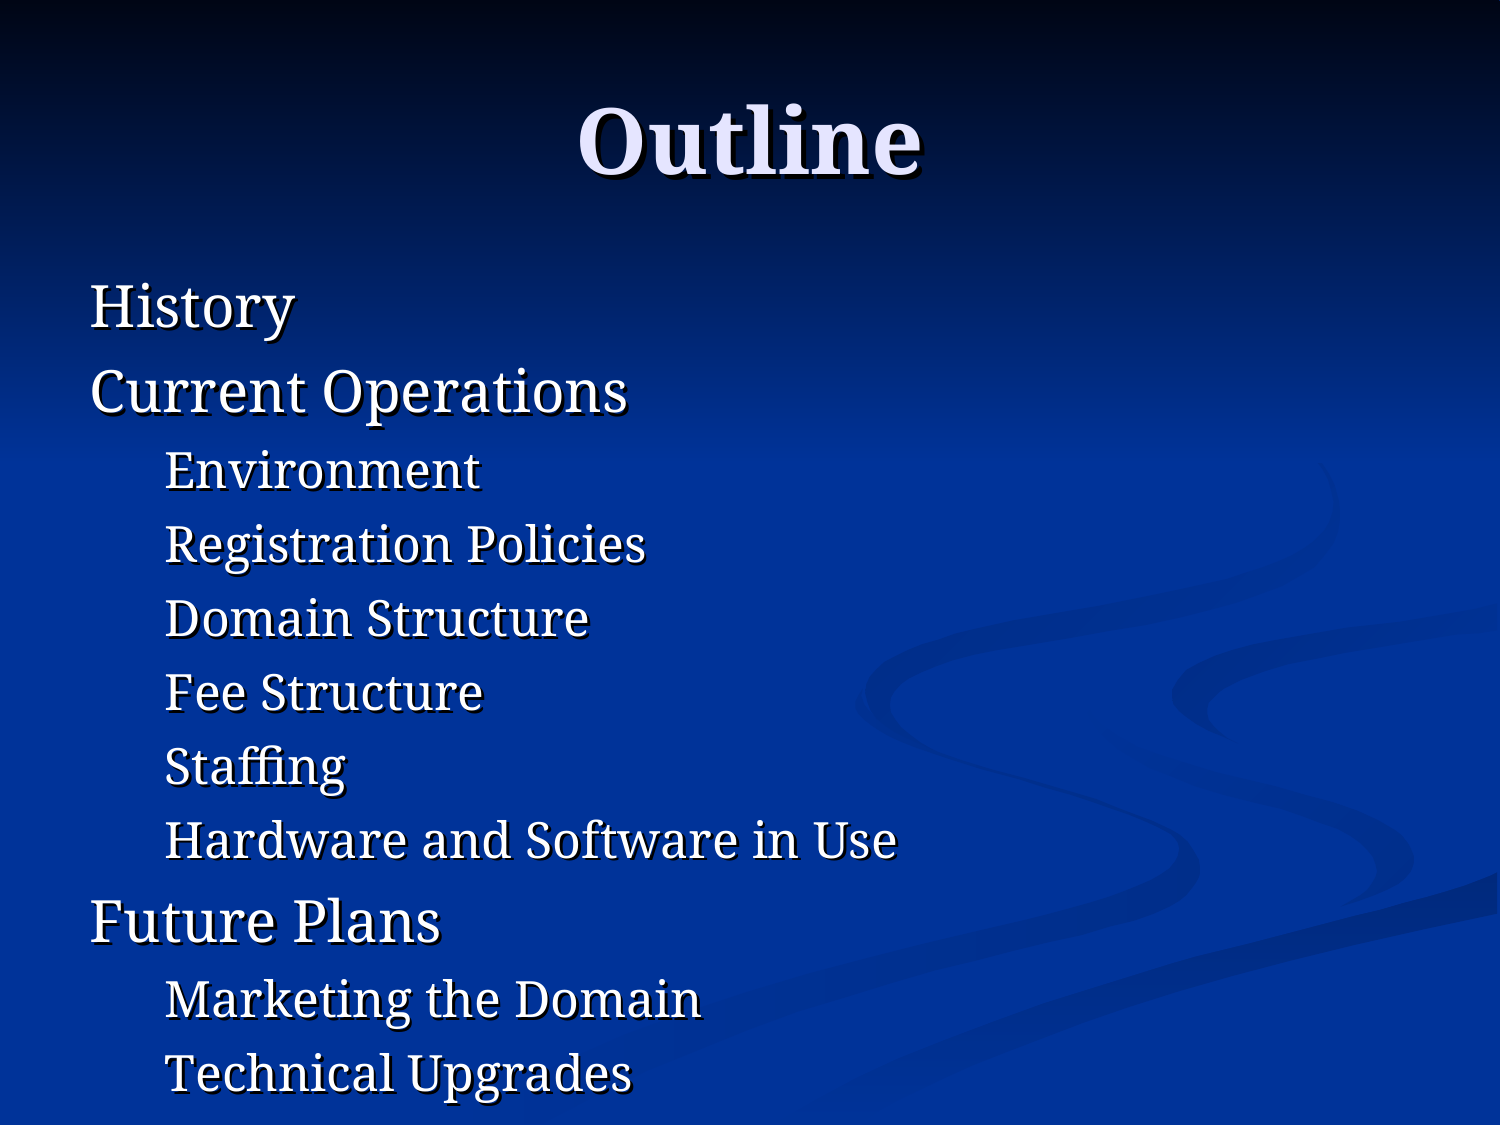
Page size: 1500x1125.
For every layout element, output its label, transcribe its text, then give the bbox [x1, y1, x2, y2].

title Outline [75, 45, 1426, 233]
list History Current Operations Environment Registration Policies Domain Structure Fee Structure Staffing Hardware and Software in Use Future Plans Marketing the Domain Technical Upgrades [75, 262, 1426, 1094]
